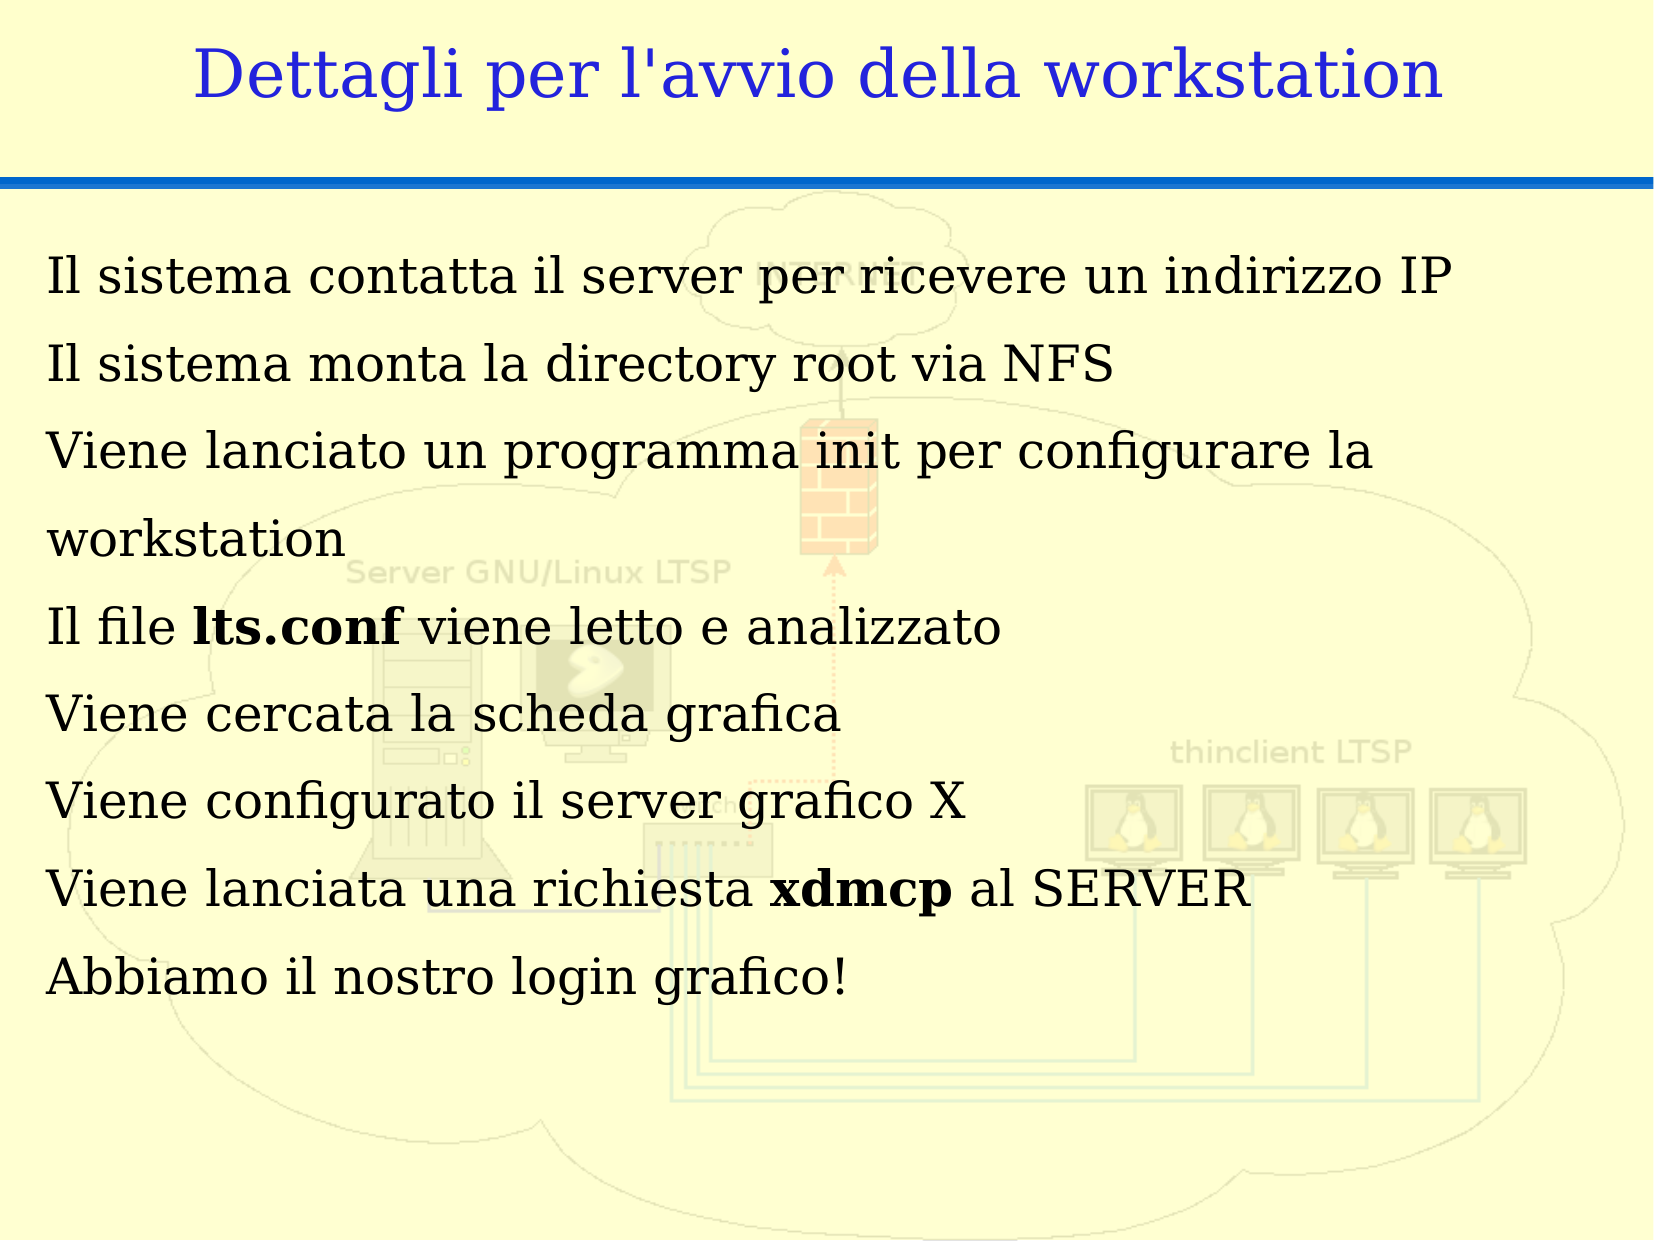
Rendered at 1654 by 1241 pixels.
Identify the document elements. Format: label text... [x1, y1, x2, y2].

text_box Il sistema contatta il server per ricevere un indirizzo IP Il sistema monta la directory root via NFS Viene lanciato un programma init per configurare la workstation Il file lts.conf viene letto e analizzato Viene cercata la scheda grafica Viene configurato il server grafico X Viene lanciata una richiesta xdmcp al SERVER Abbiamo il nostro login grafico! [46, 218, 1620, 978]
title Dettagli per l'avvio della workstation [113, 0, 1526, 153]
picture [0, 184, 1654, 1241]
